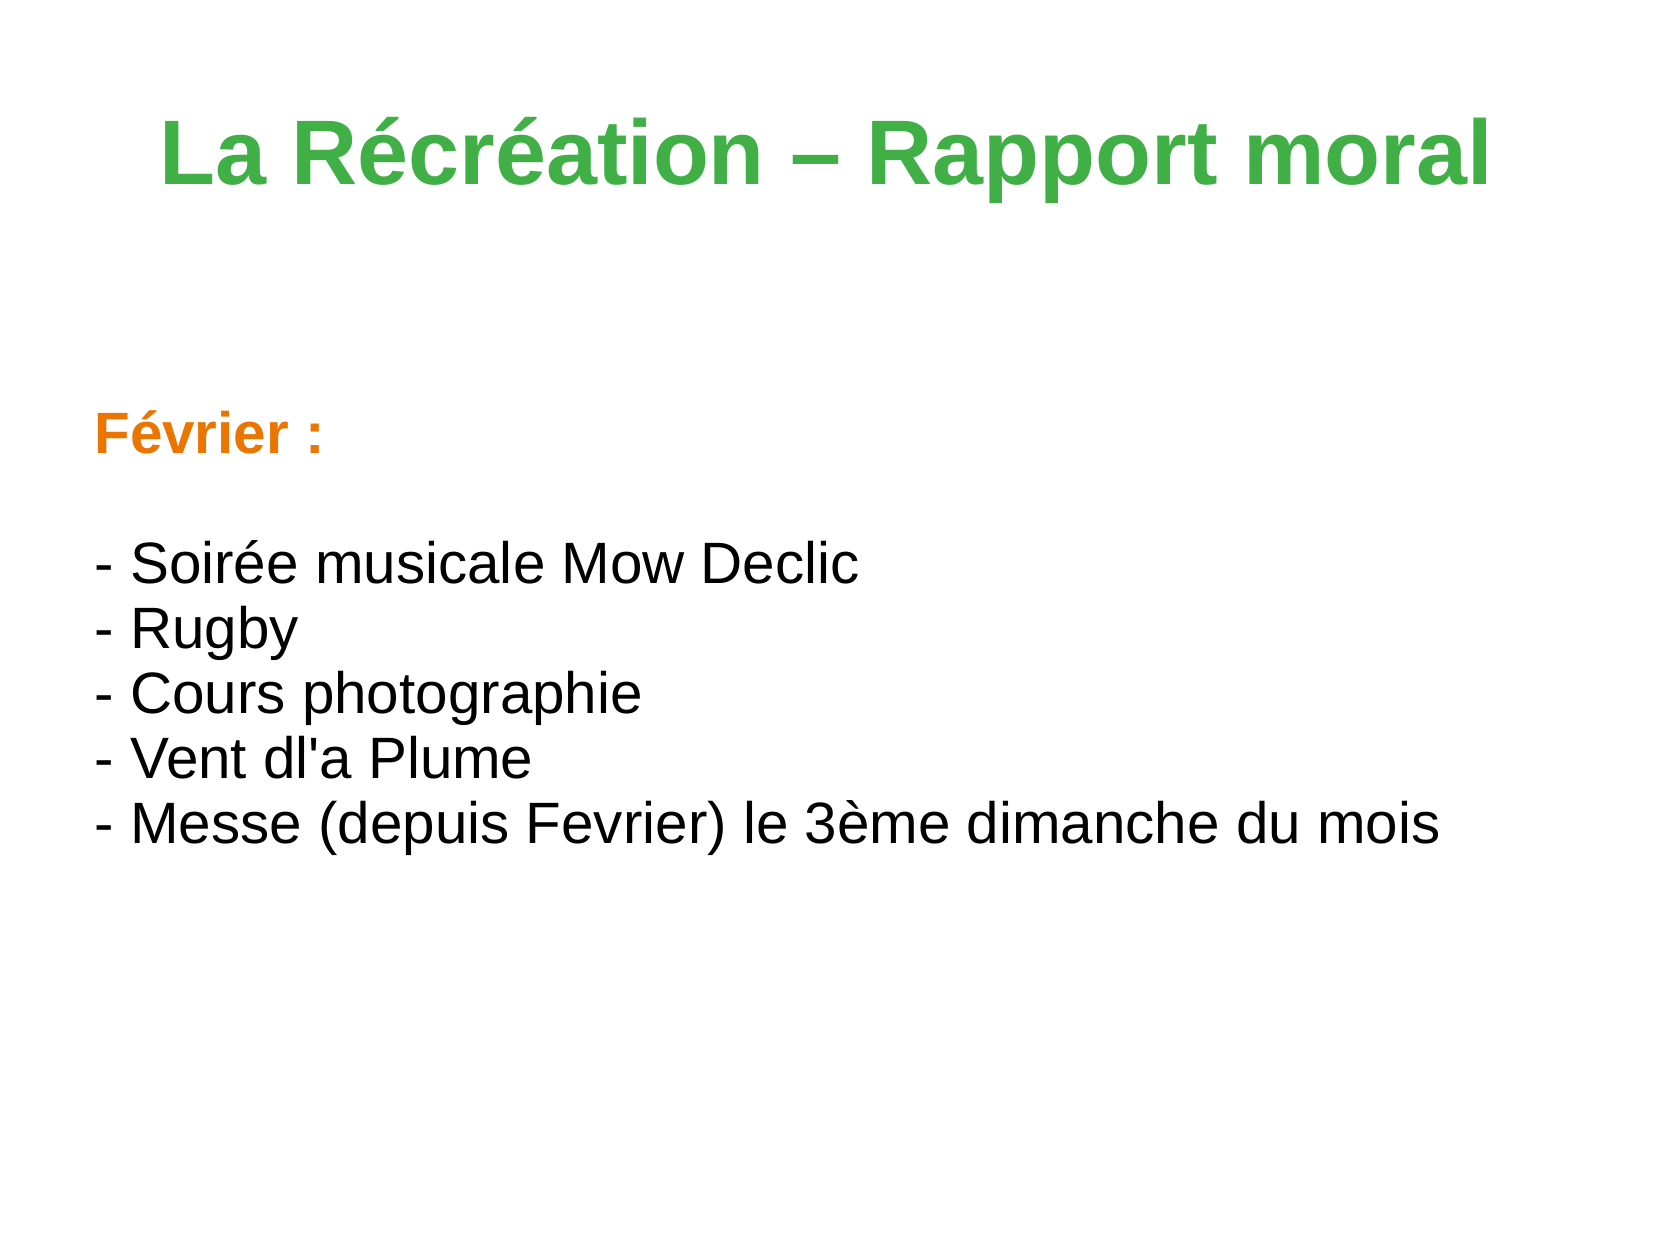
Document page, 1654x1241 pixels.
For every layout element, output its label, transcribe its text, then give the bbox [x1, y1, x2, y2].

subtitle Février : - Soirée musicale Mow Declic - Rugby - Cours photographie - Vent dl'a Plume - Messe (depuis Fevrier) le 3ème dimanche du mois [94, 256, 1583, 1075]
title La Récréation – Rapport moral [82, 49, 1571, 257]
